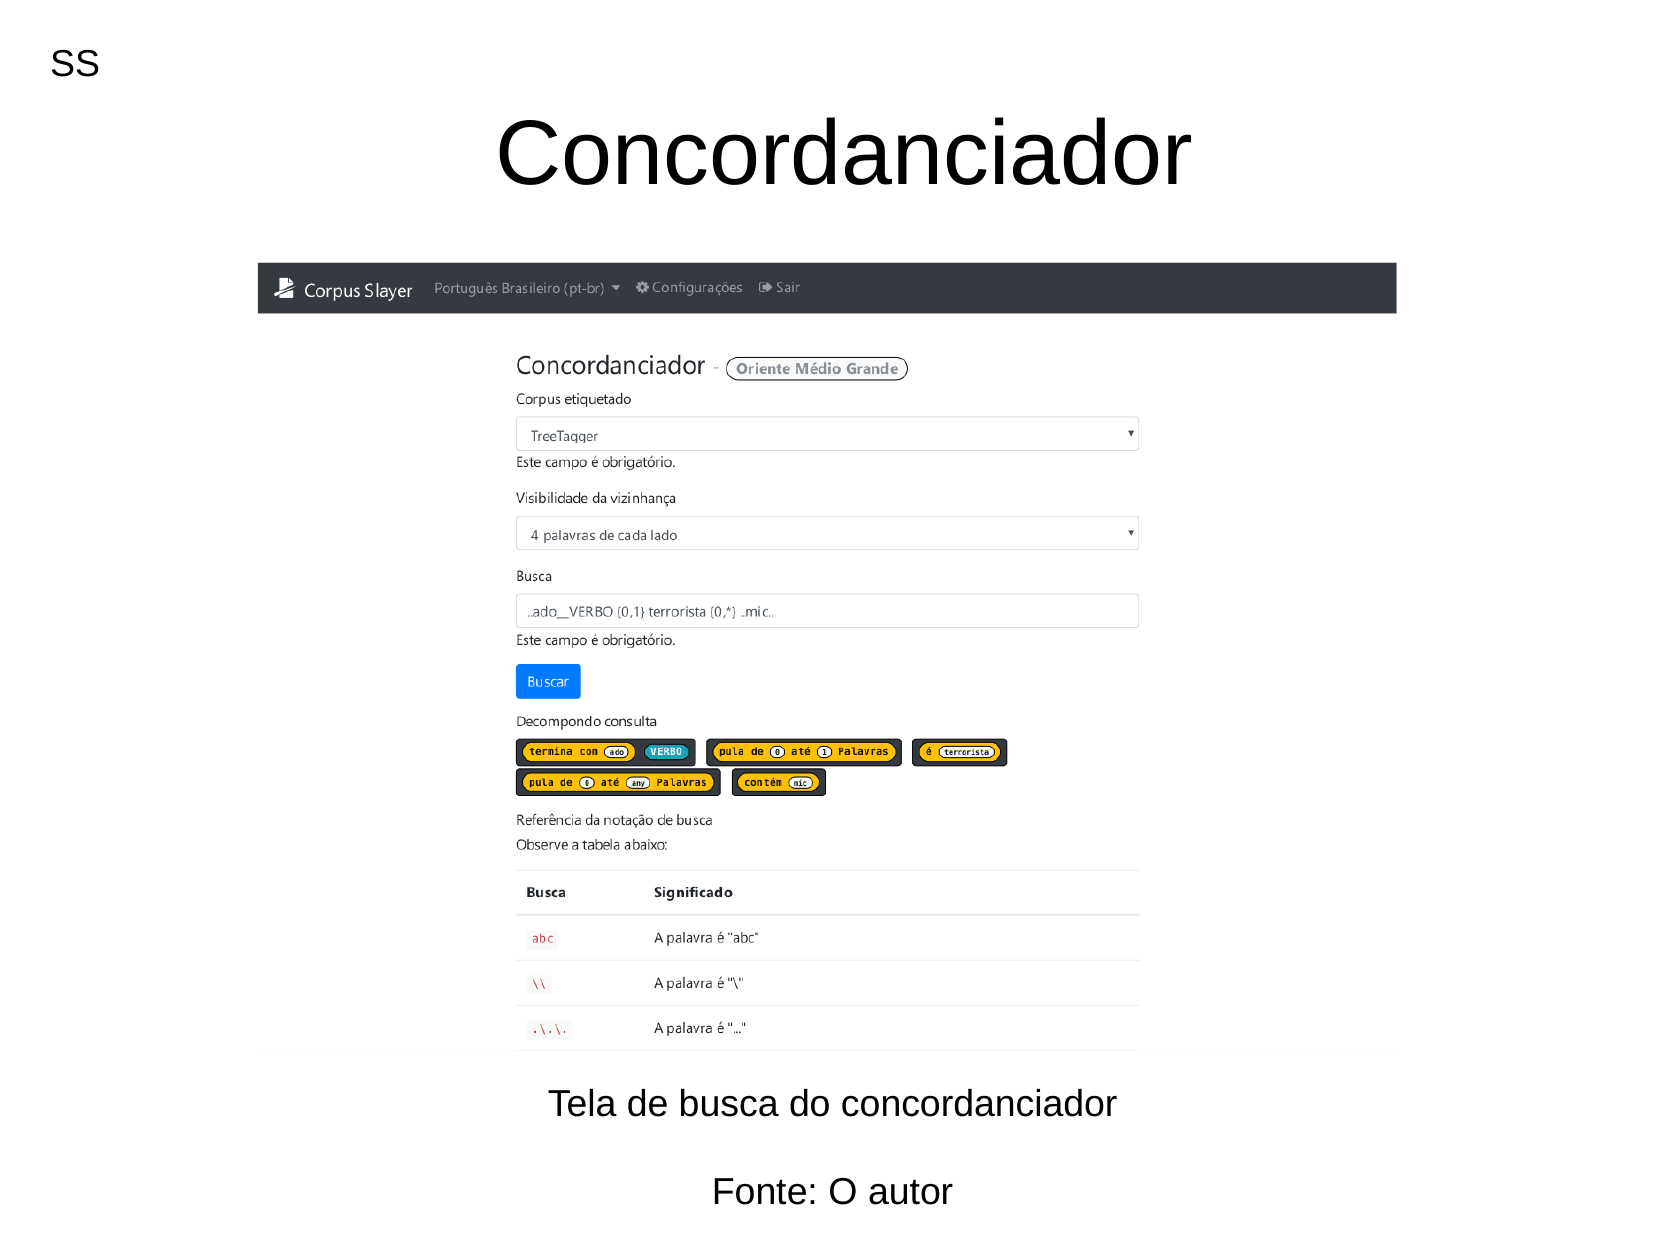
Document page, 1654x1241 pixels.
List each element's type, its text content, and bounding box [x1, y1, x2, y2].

text_box Fonte: O autor [236, 1163, 1430, 1221]
picture [256, 259, 1398, 1051]
text_box SS [35, 35, 116, 93]
title Concordanciador [82, 49, 1571, 257]
text_box Tela de busca do concordanciador [236, 1074, 1430, 1132]
